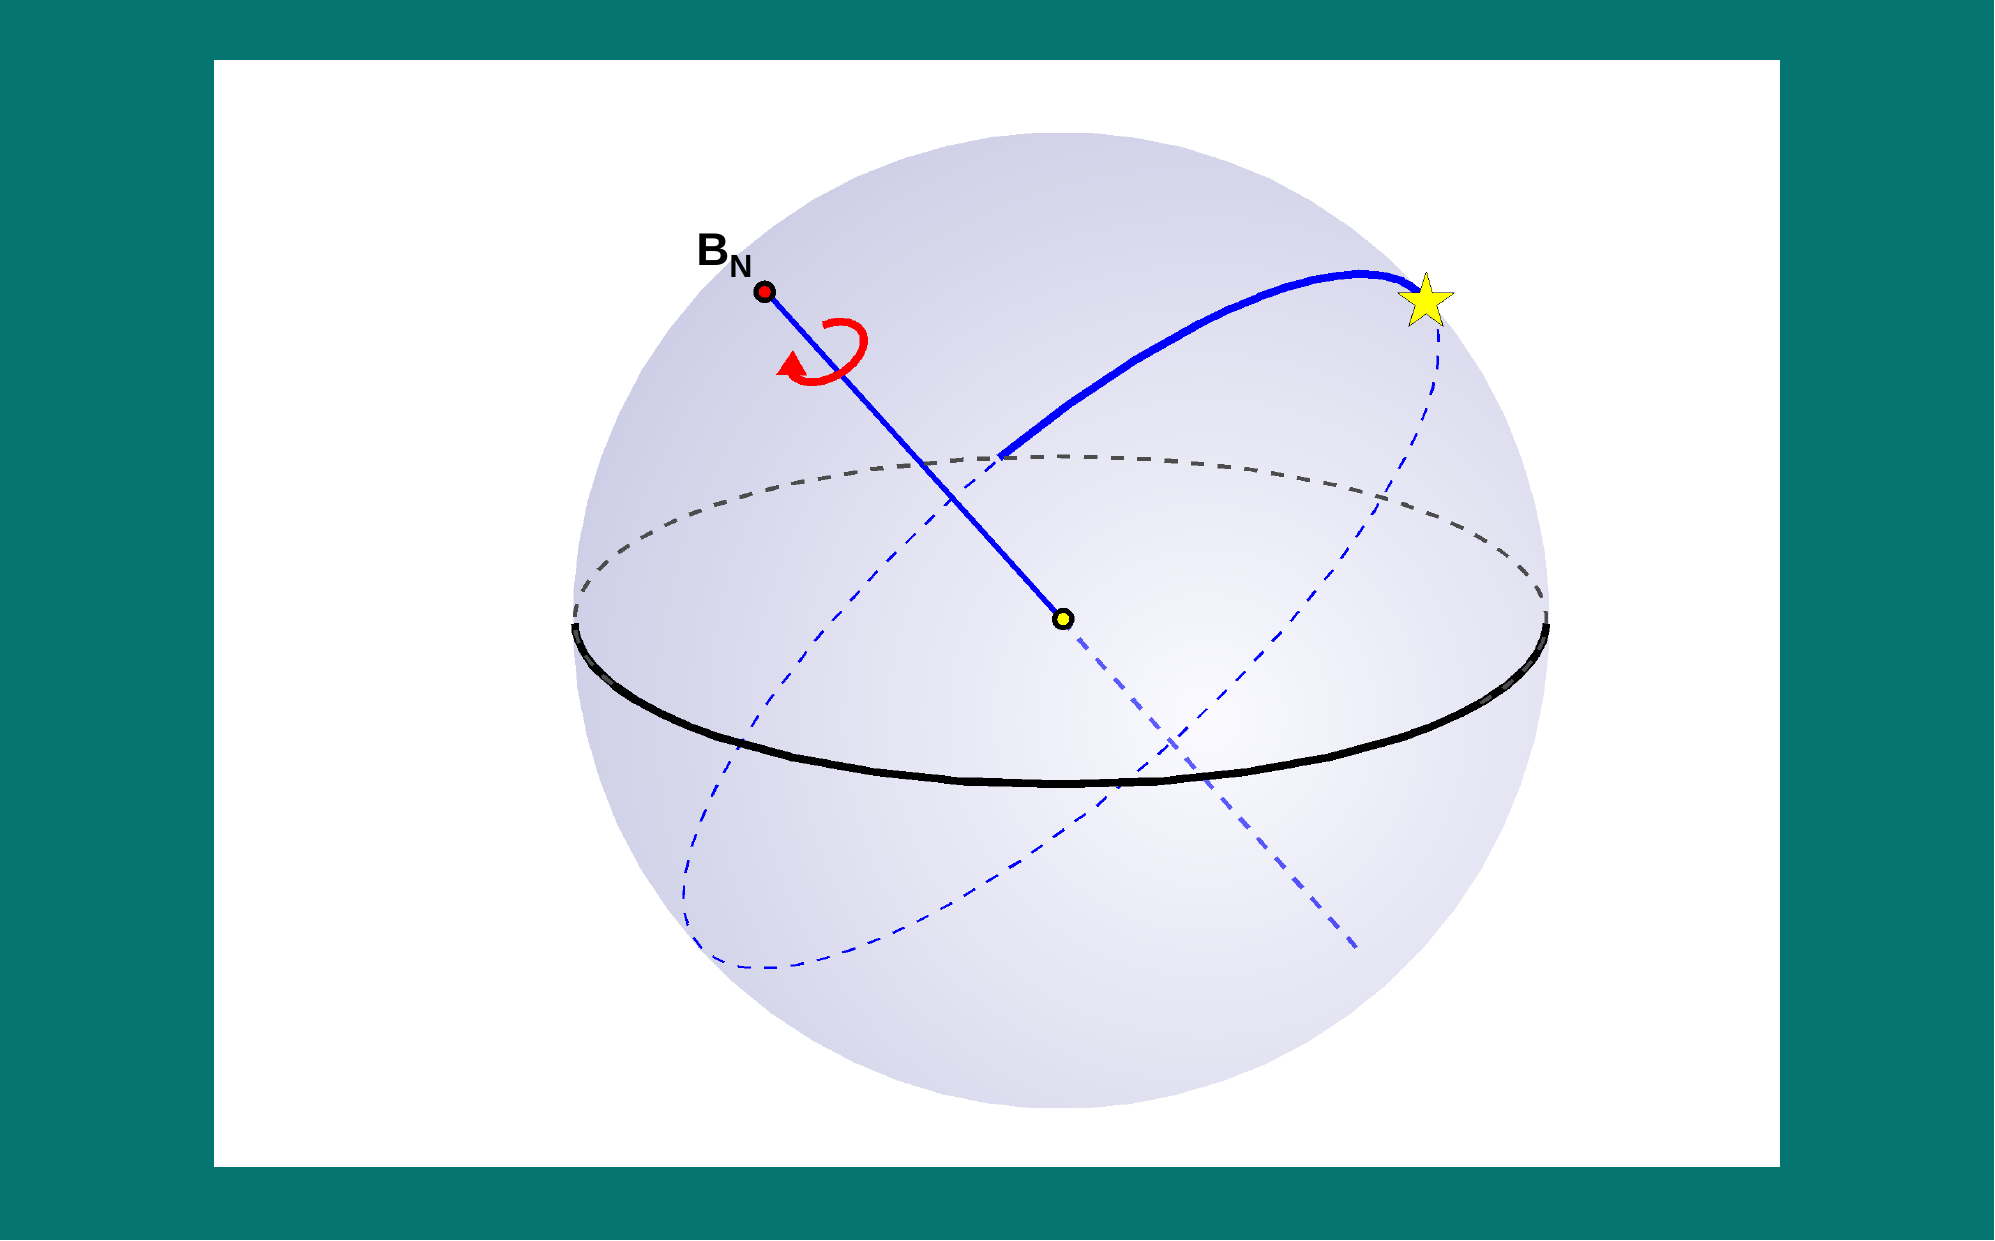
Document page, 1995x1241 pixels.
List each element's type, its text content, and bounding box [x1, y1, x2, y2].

picture [214, 60, 1780, 1168]
text_box BN [681, 216, 768, 292]
